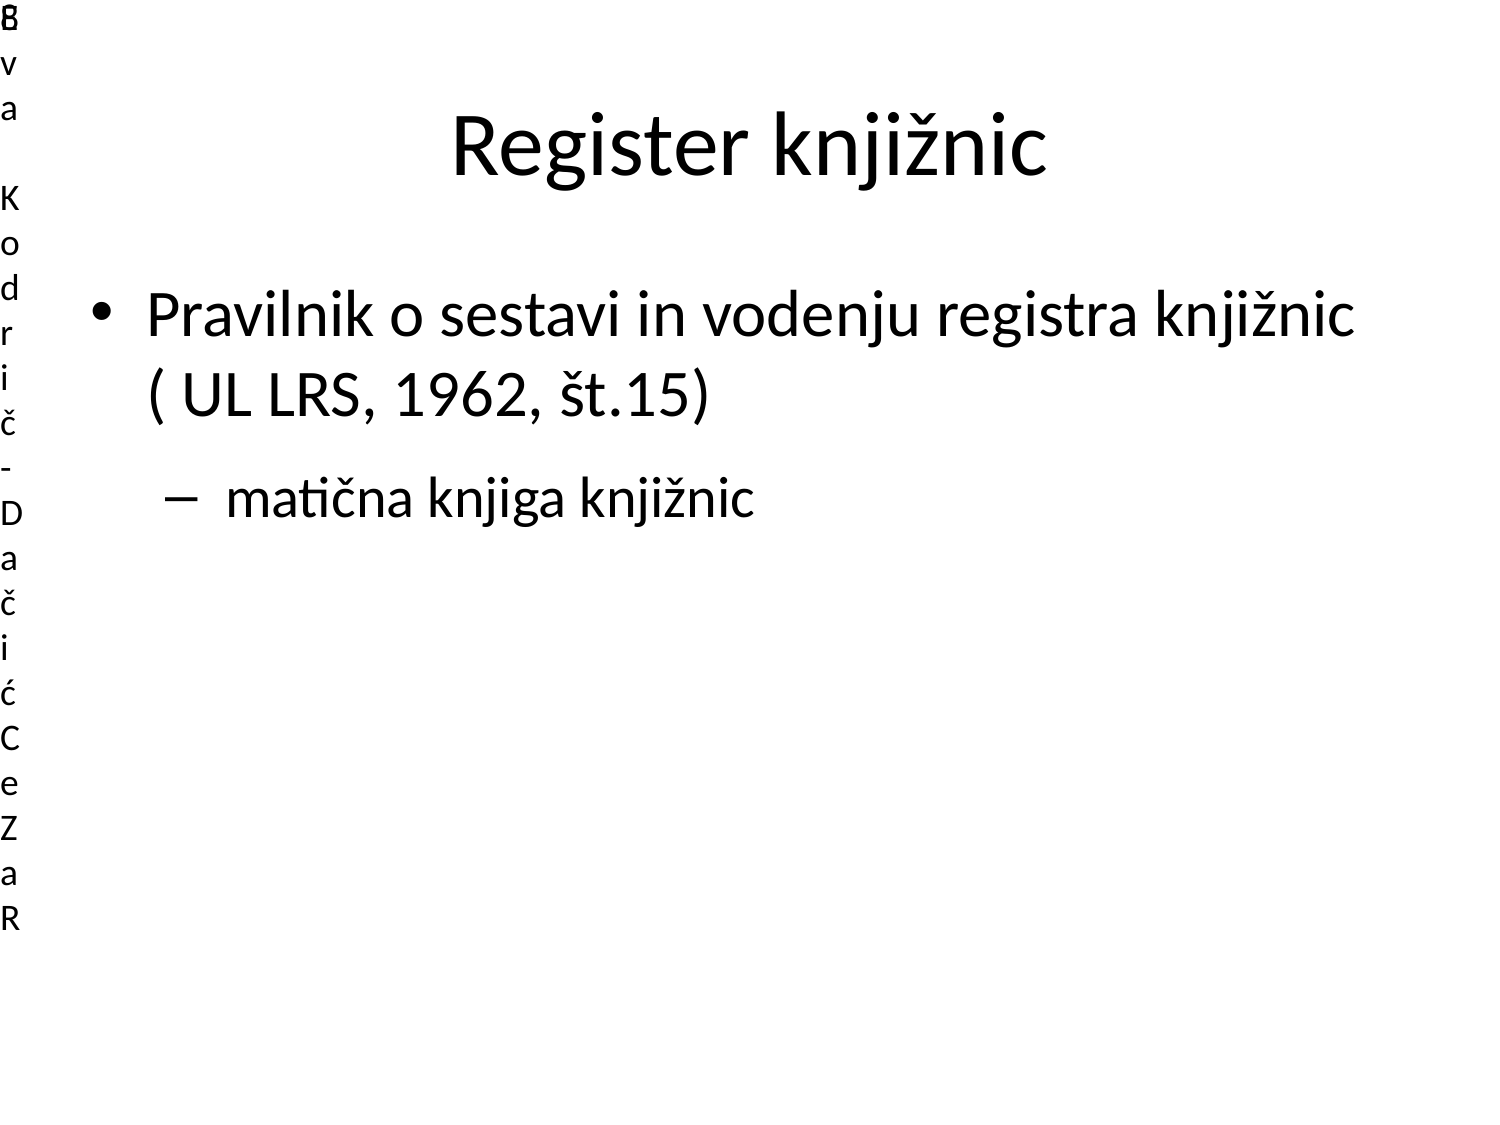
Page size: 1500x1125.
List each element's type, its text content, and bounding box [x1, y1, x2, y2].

list Pravilnik o sestavi in vodenju registra knjižnic ( UL LRS, 1962, št.15) matična knjiga knjižnic [75, 262, 1425, 1005]
title Register knjižnic [75, 45, 1425, 233]
